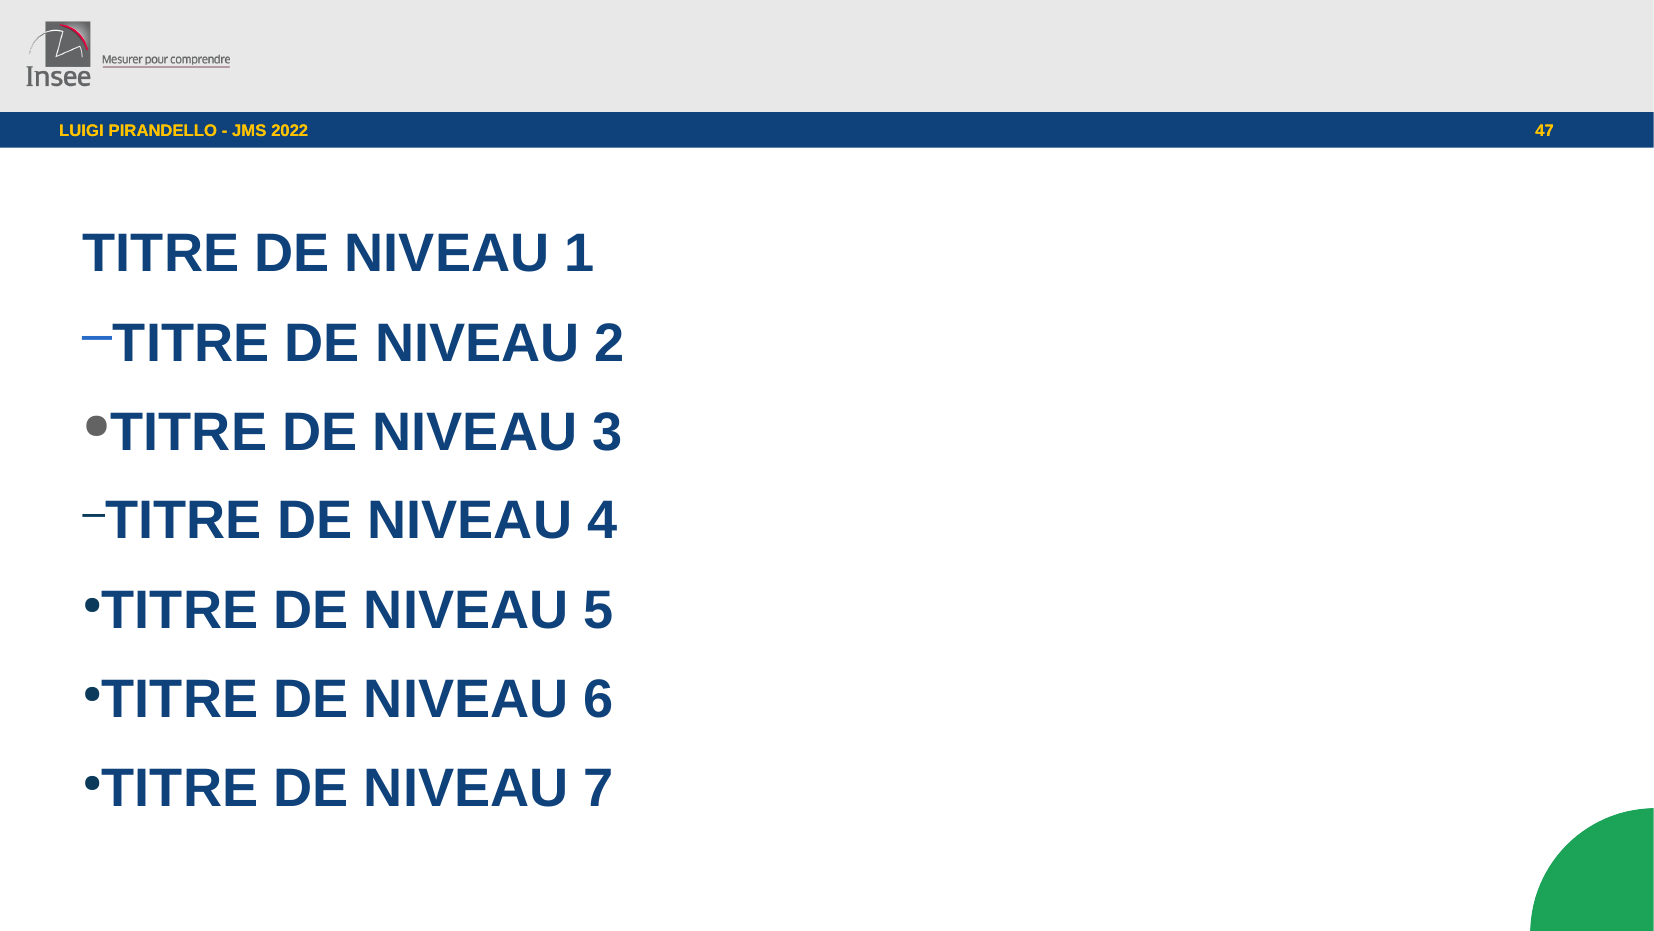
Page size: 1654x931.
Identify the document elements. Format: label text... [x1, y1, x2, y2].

picture [23, 0, 230, 89]
text_box LUIGI PIRANDELLO - JMS 2022 [59, 112, 1535, 148]
list Titre de Niveau 1 Titre de niveau 2 Titre de niveau 3 Titre de niveau 4 Titre de niveau 5 Titre de niveau 6 Titre de niveau 7 [82, 217, 1571, 861]
text_box <numéro> [1535, 112, 1654, 148]
picture [1530, 808, 1654, 931]
